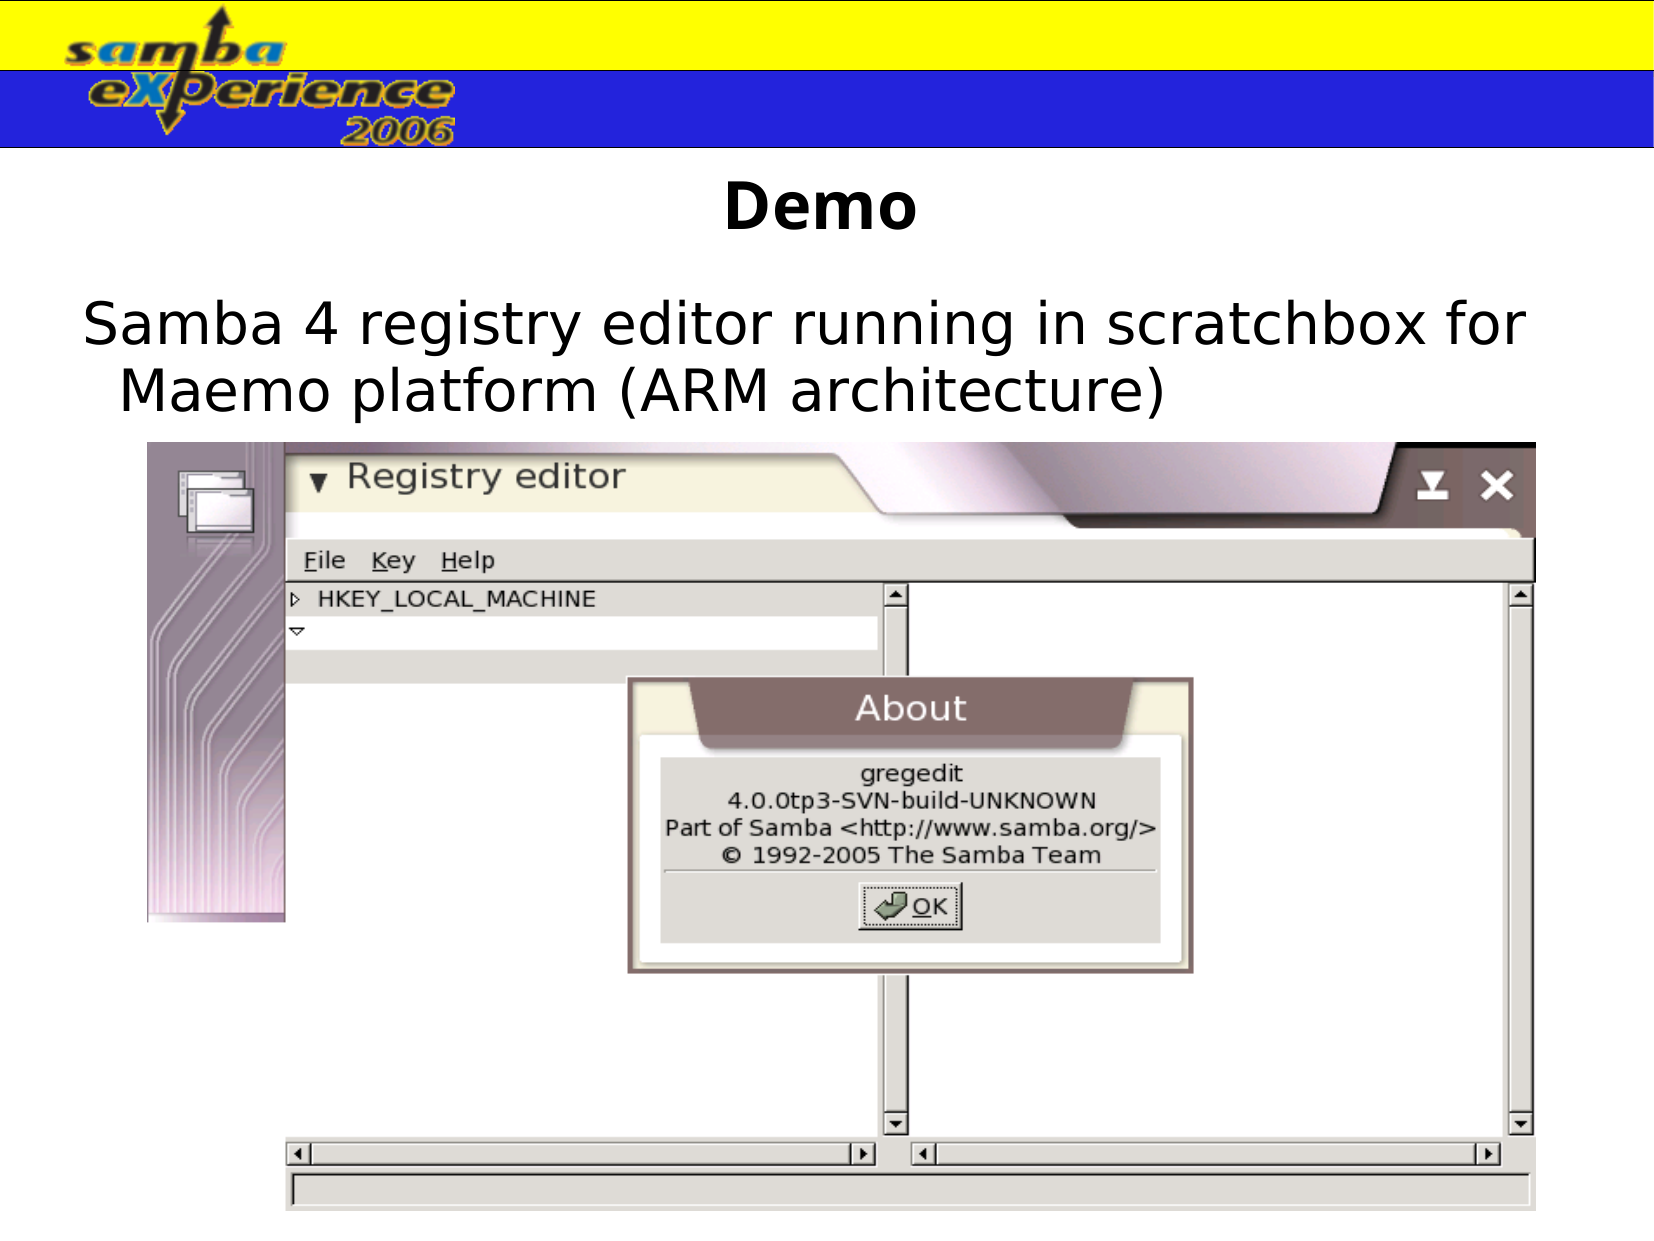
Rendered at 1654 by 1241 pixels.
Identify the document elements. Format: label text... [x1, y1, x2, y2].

list Samba 4 registry editor running in scratchbox for Maemo platform (ARM architecture) [82, 290, 1571, 1109]
picture [147, 442, 1536, 1211]
picture [64, 2, 455, 70]
picture [64, 148, 76, 154]
title Demo [76, 99, 1565, 308]
picture [64, 71, 455, 147]
